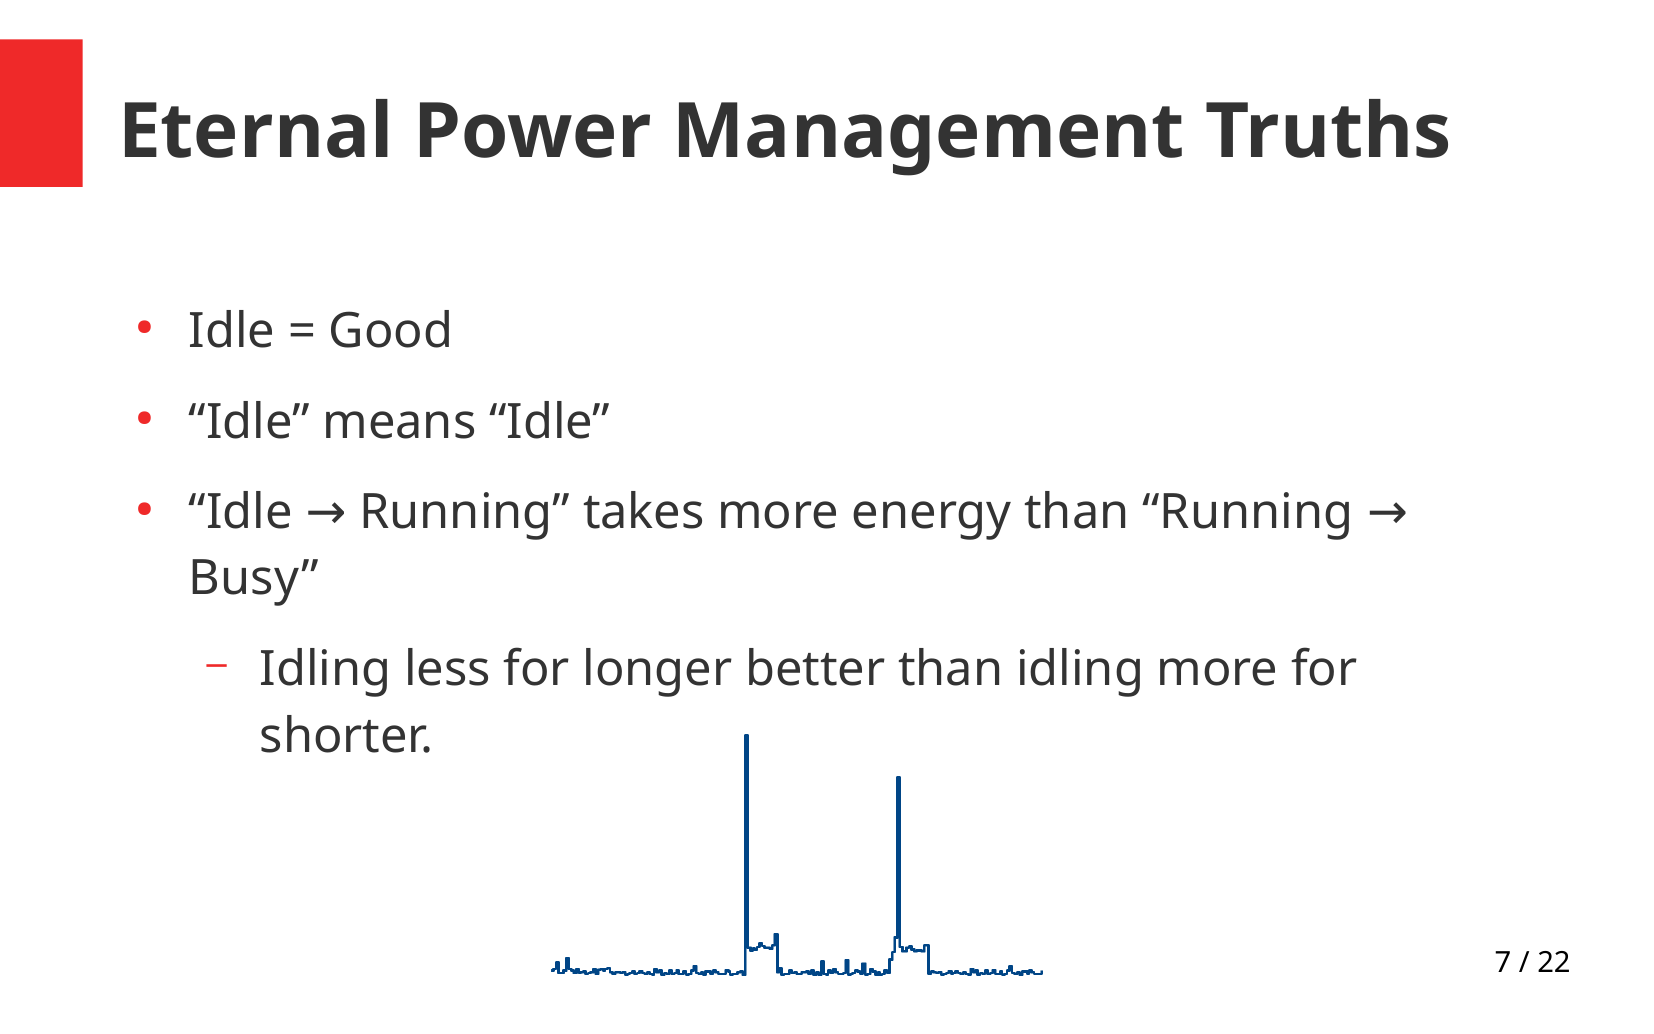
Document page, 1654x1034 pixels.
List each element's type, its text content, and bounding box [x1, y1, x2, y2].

list Idle = Good “Idle” means “Idle” “Idle → Running” takes more energy than “Running → Busy” Idling less for longer better than idling more for shorter. [118, 295, 1536, 895]
picture [540, 703, 1051, 991]
title Eternal Power Management Truths [118, 38, 1571, 217]
